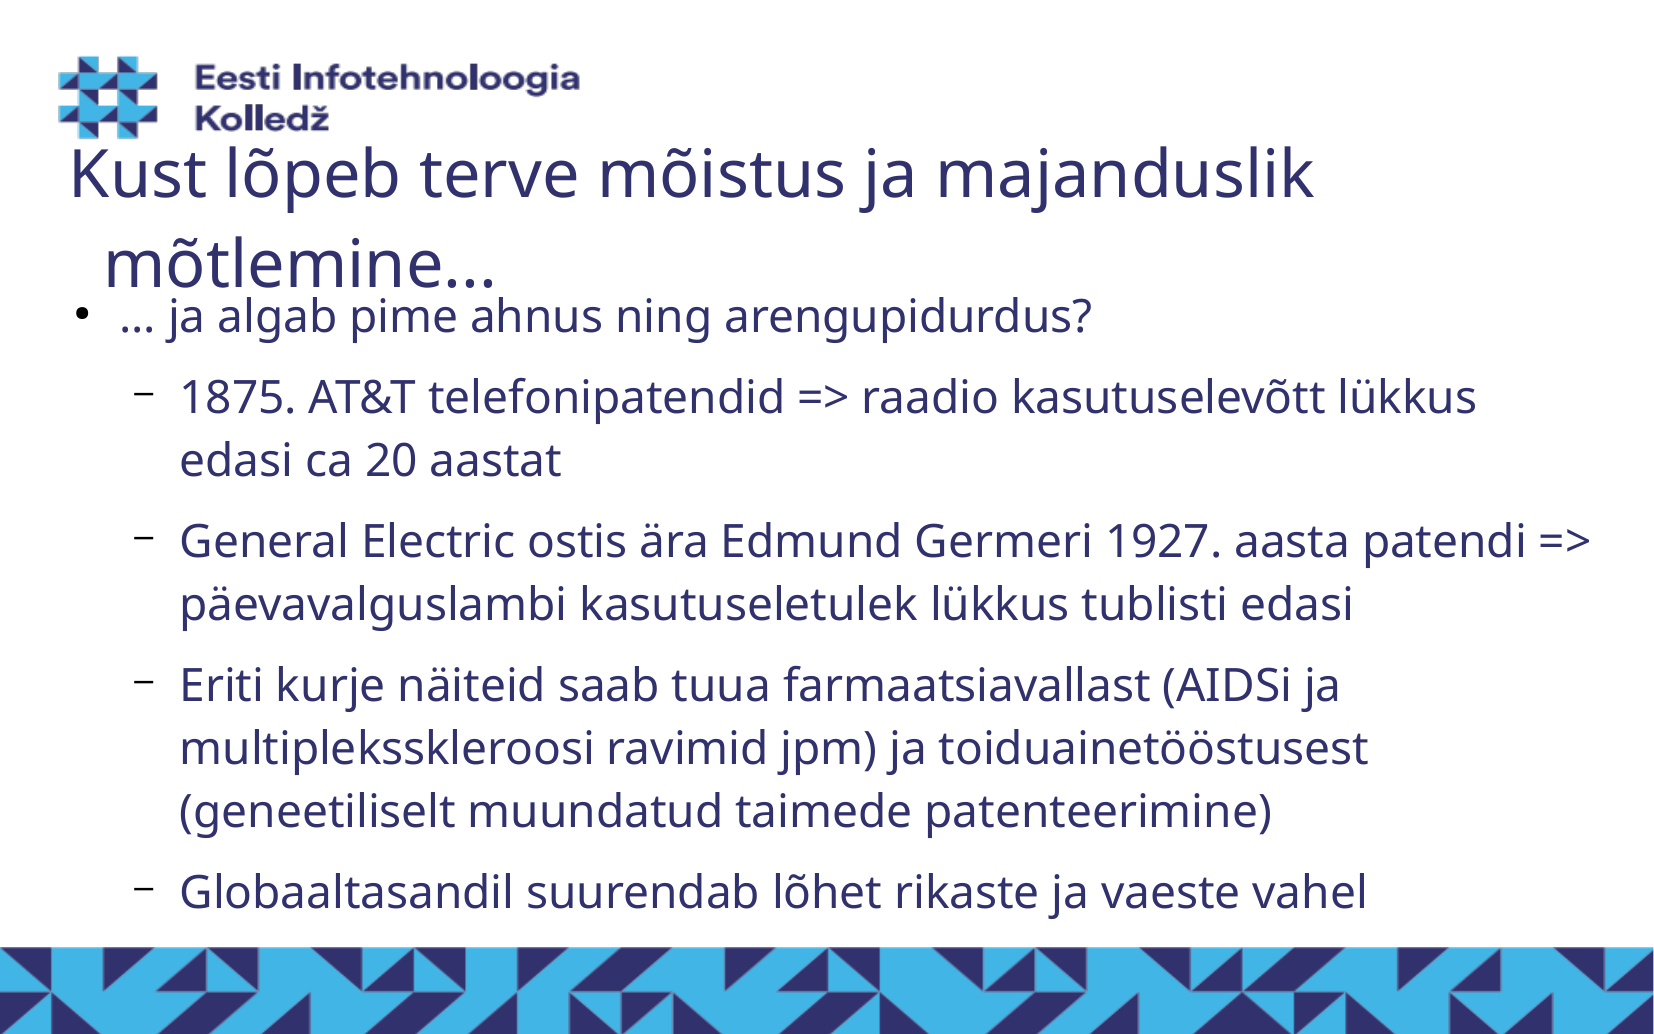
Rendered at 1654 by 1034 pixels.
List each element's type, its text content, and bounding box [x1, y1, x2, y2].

list ... ja algab pime ahnus ning arengupidurdus? 1875. AT&T telefonipatendid => raadio kasutuselevõtt lükkus edasi ca 20 aastat General Electric ostis ära Edmund Germeri 1927. aasta patendi => päevavalguslambi kasutuseletulek lükkus tublisti edasi Eriti kurje näiteid saab tuua farmaatsiavallast (AIDSi ja multipleksskleroosi ravimid jpm) ja toiduainetööstusest (geneetiliselt muundatud taimede patenteerimine) Globaaltasandil suurendab lõhet rikaste ja vaeste vahel [59, 283, 1595, 936]
title Kust lõpeb terve mõistus ja majanduslik mõtlemine... [68, 128, 1536, 283]
